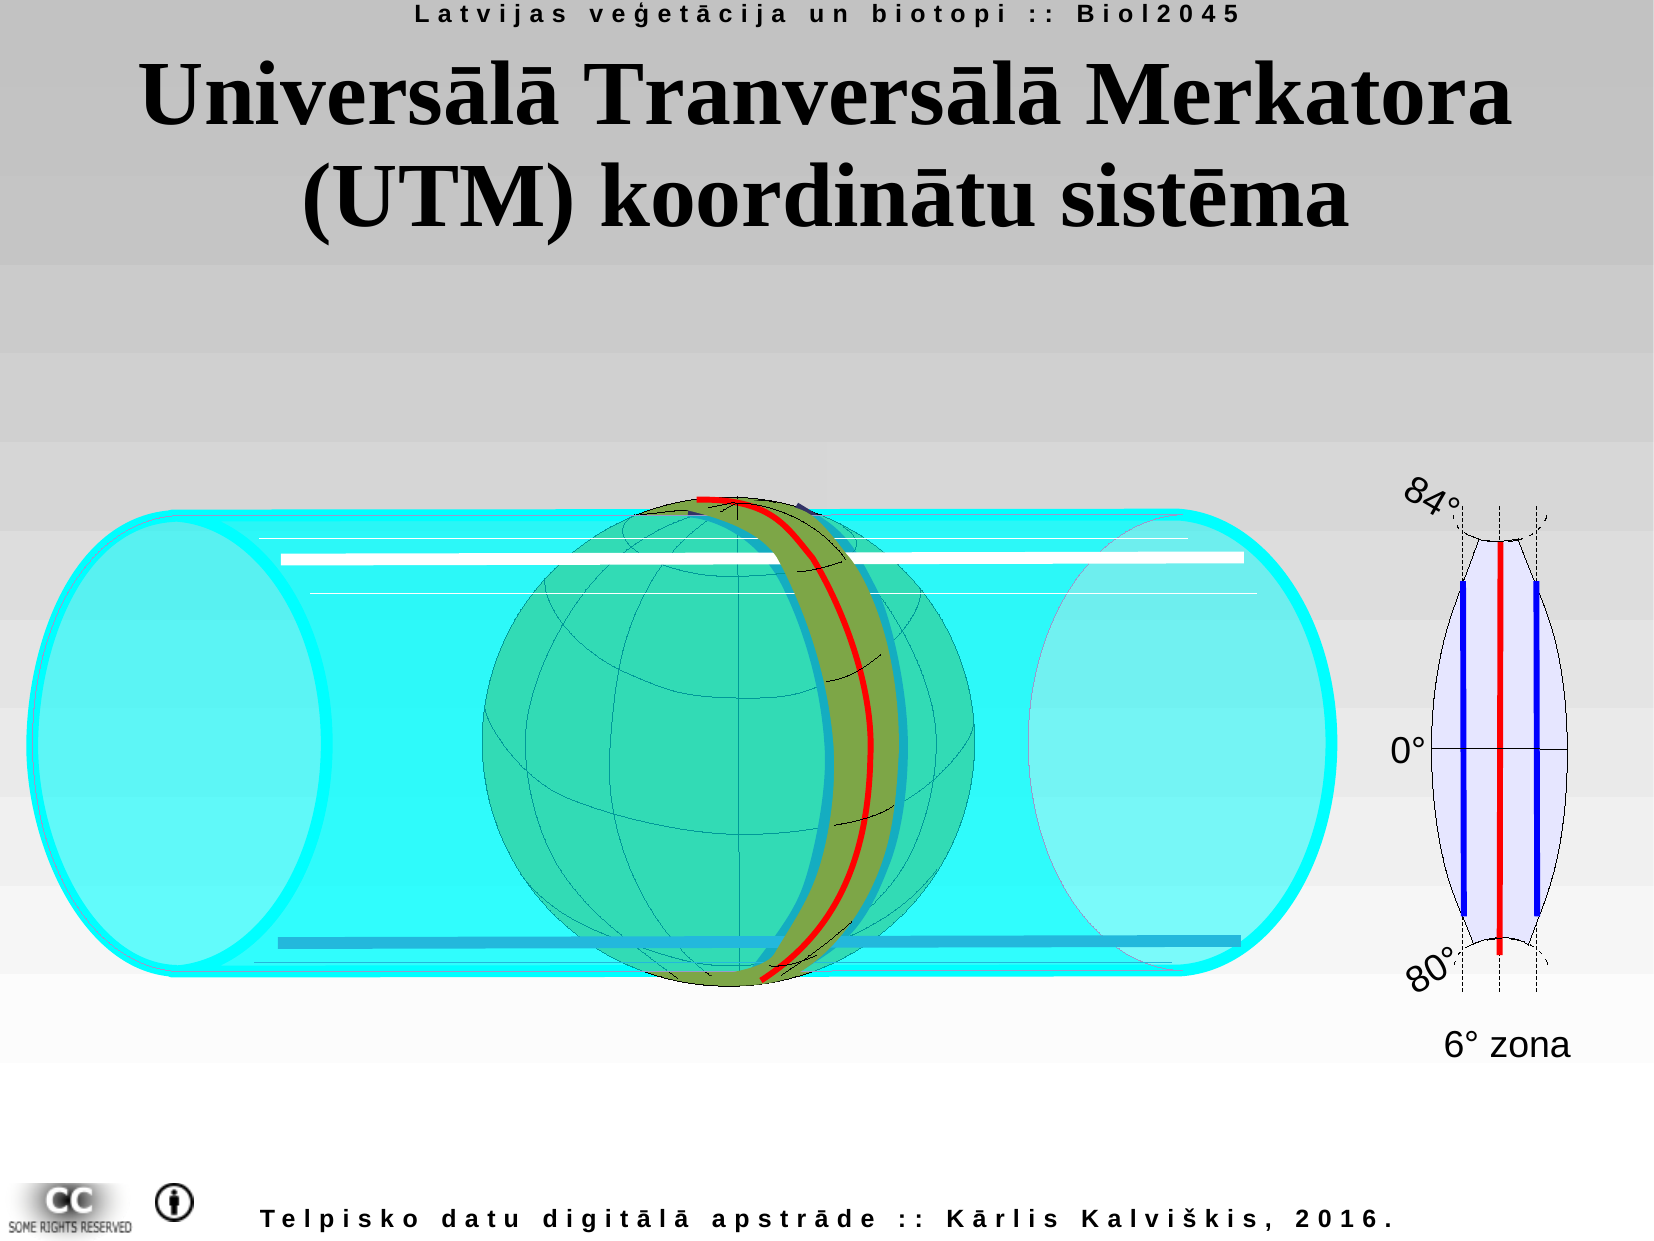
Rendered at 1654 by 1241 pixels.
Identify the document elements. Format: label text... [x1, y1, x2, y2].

text_box [1462, 749, 1497, 944]
text_box [1463, 538, 1535, 748]
text_box [1540, 594, 1568, 912]
text_box 80° [1398, 937, 1469, 1003]
picture [0, 287, 1654, 1241]
text_box 84° [1397, 467, 1468, 533]
text_box [1431, 590, 1460, 748]
text_box 6° zona [1443, 1023, 1571, 1066]
text_box [1431, 749, 1460, 911]
title Universālā Tranversālā Merkatora (UTM) koordinātu sistēma [0, 1, 1654, 287]
text_box 0° [1390, 729, 1427, 772]
text_box [32, 497, 1332, 987]
text_box [1503, 749, 1539, 946]
